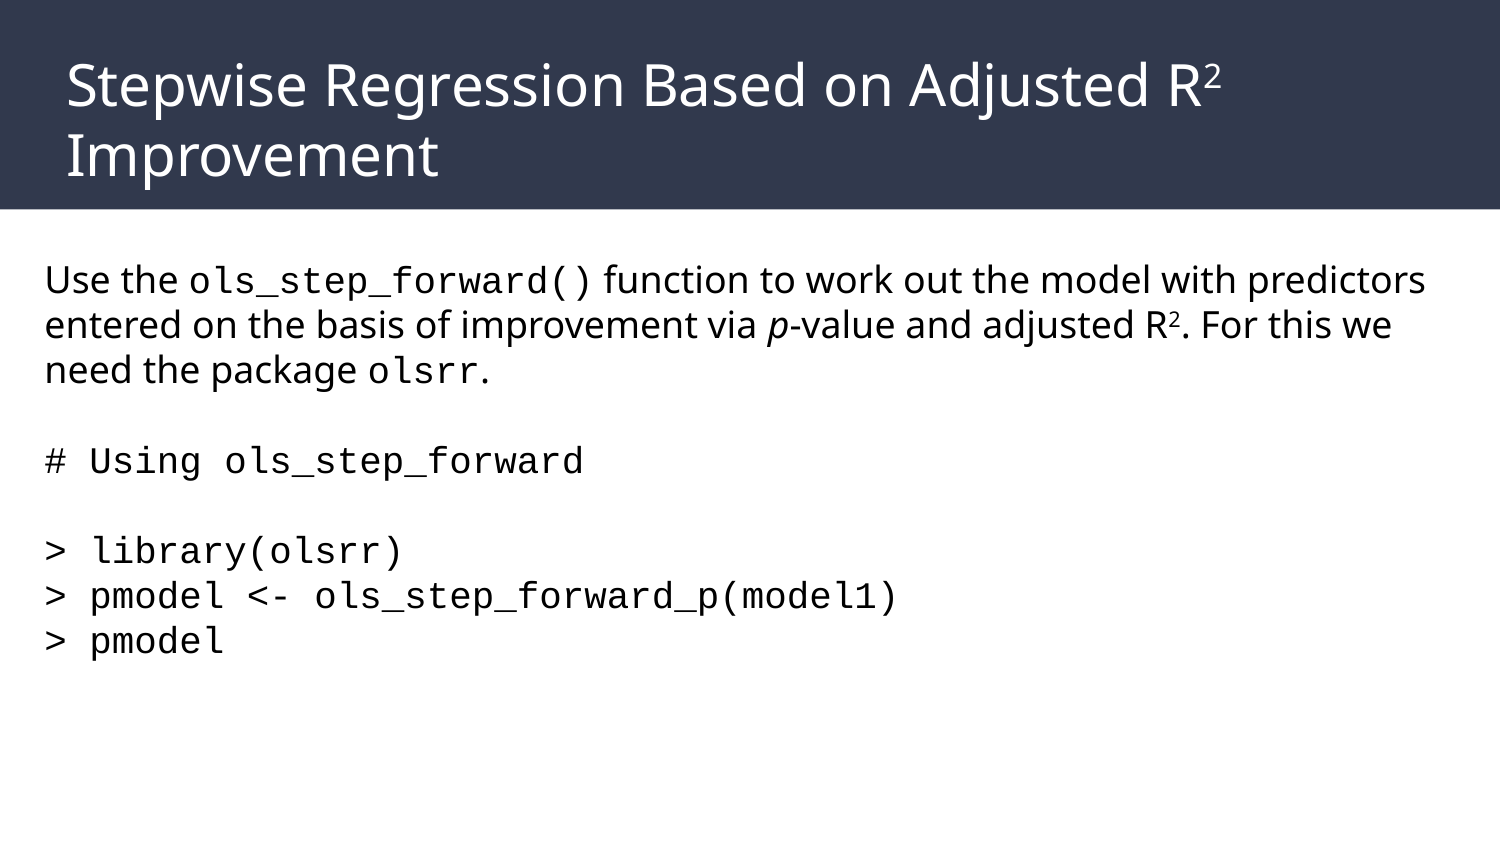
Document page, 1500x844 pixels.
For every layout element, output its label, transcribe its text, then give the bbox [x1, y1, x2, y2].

text_box Use the ols_step_forward() function to work out the model with predictors entered on the basis of improvement via p-value and adjusted R2. For this we need the package olsrr. # Using ols_step_forward > library(olsrr) > pmodel <- ols_step_forward_p(model1) > pmodel [29, 240, 1481, 828]
title Stepwise Regression Based on Adjusted R2 Improvement [51, 33, 1449, 136]
